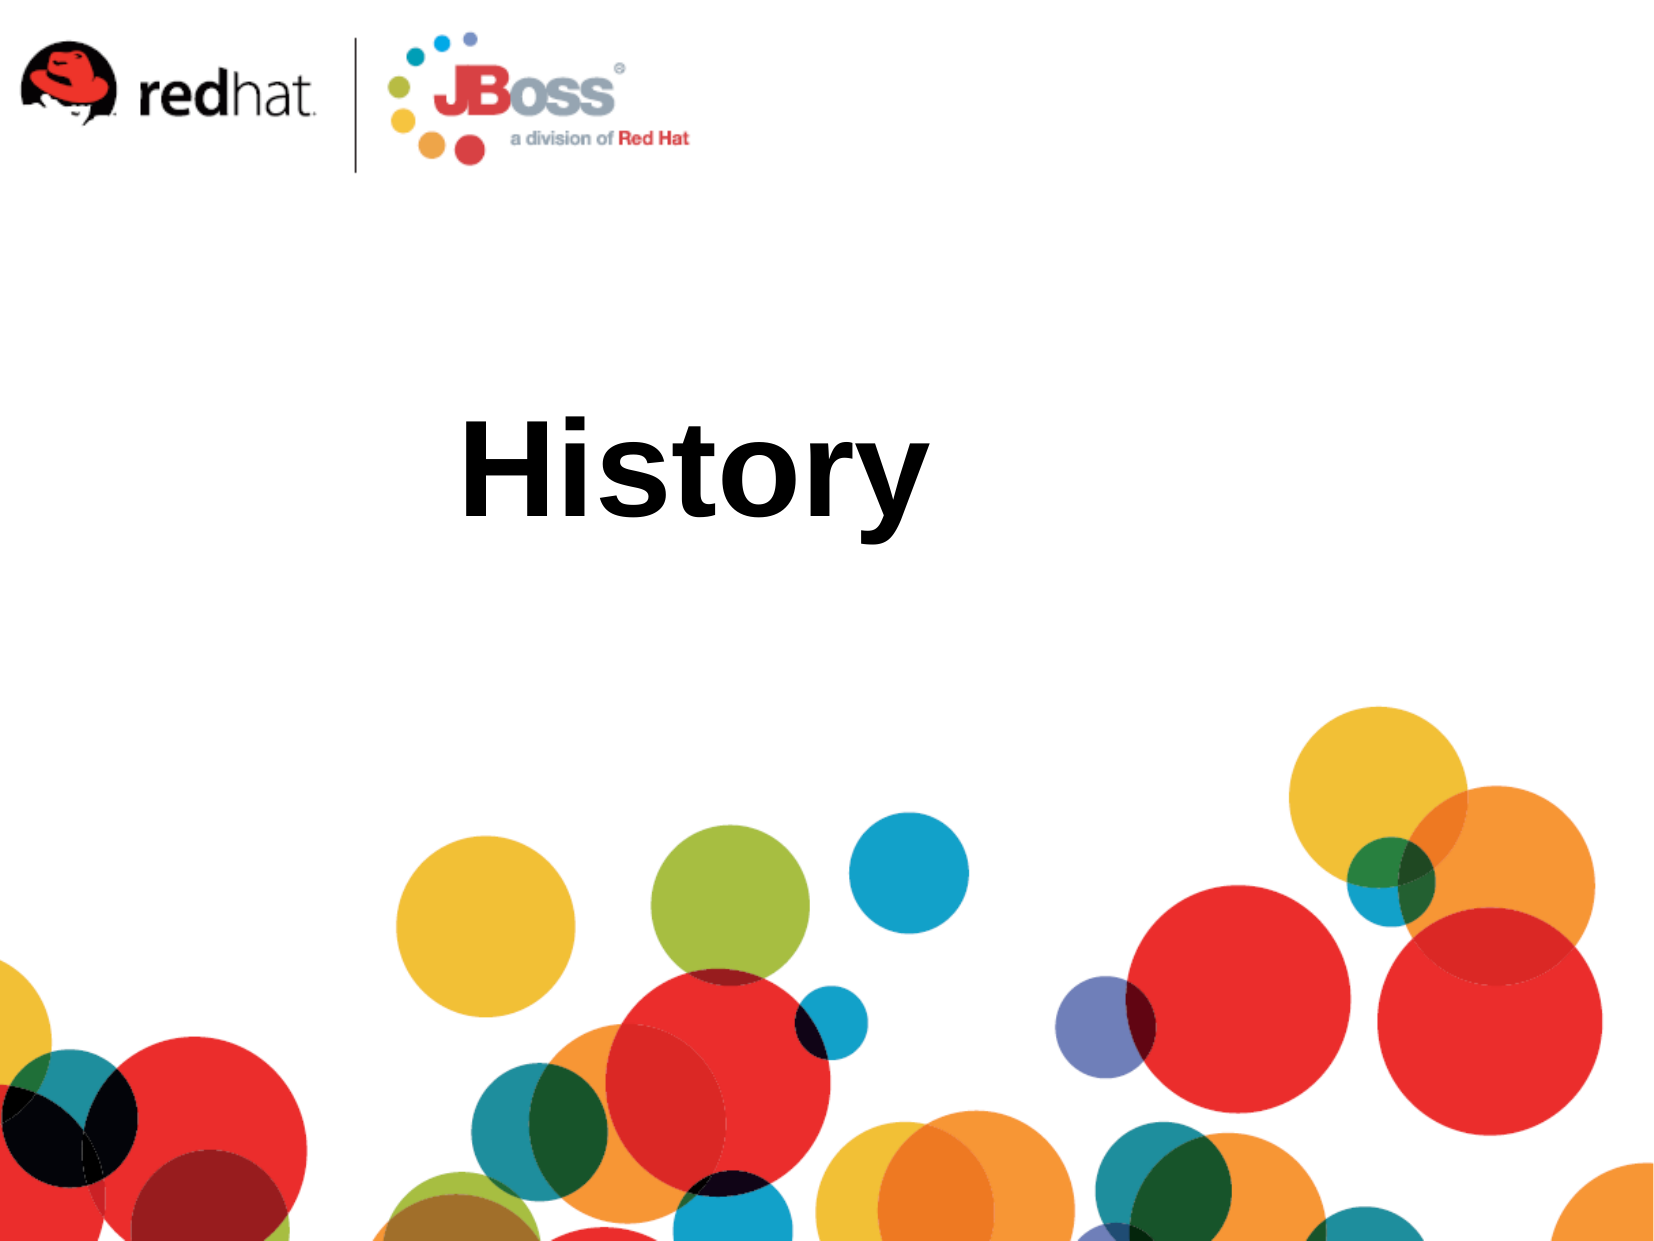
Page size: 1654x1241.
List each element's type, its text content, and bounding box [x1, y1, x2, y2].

text_box History [442, 384, 947, 554]
picture [13, 5, 699, 182]
picture [0, 685, 1654, 1241]
